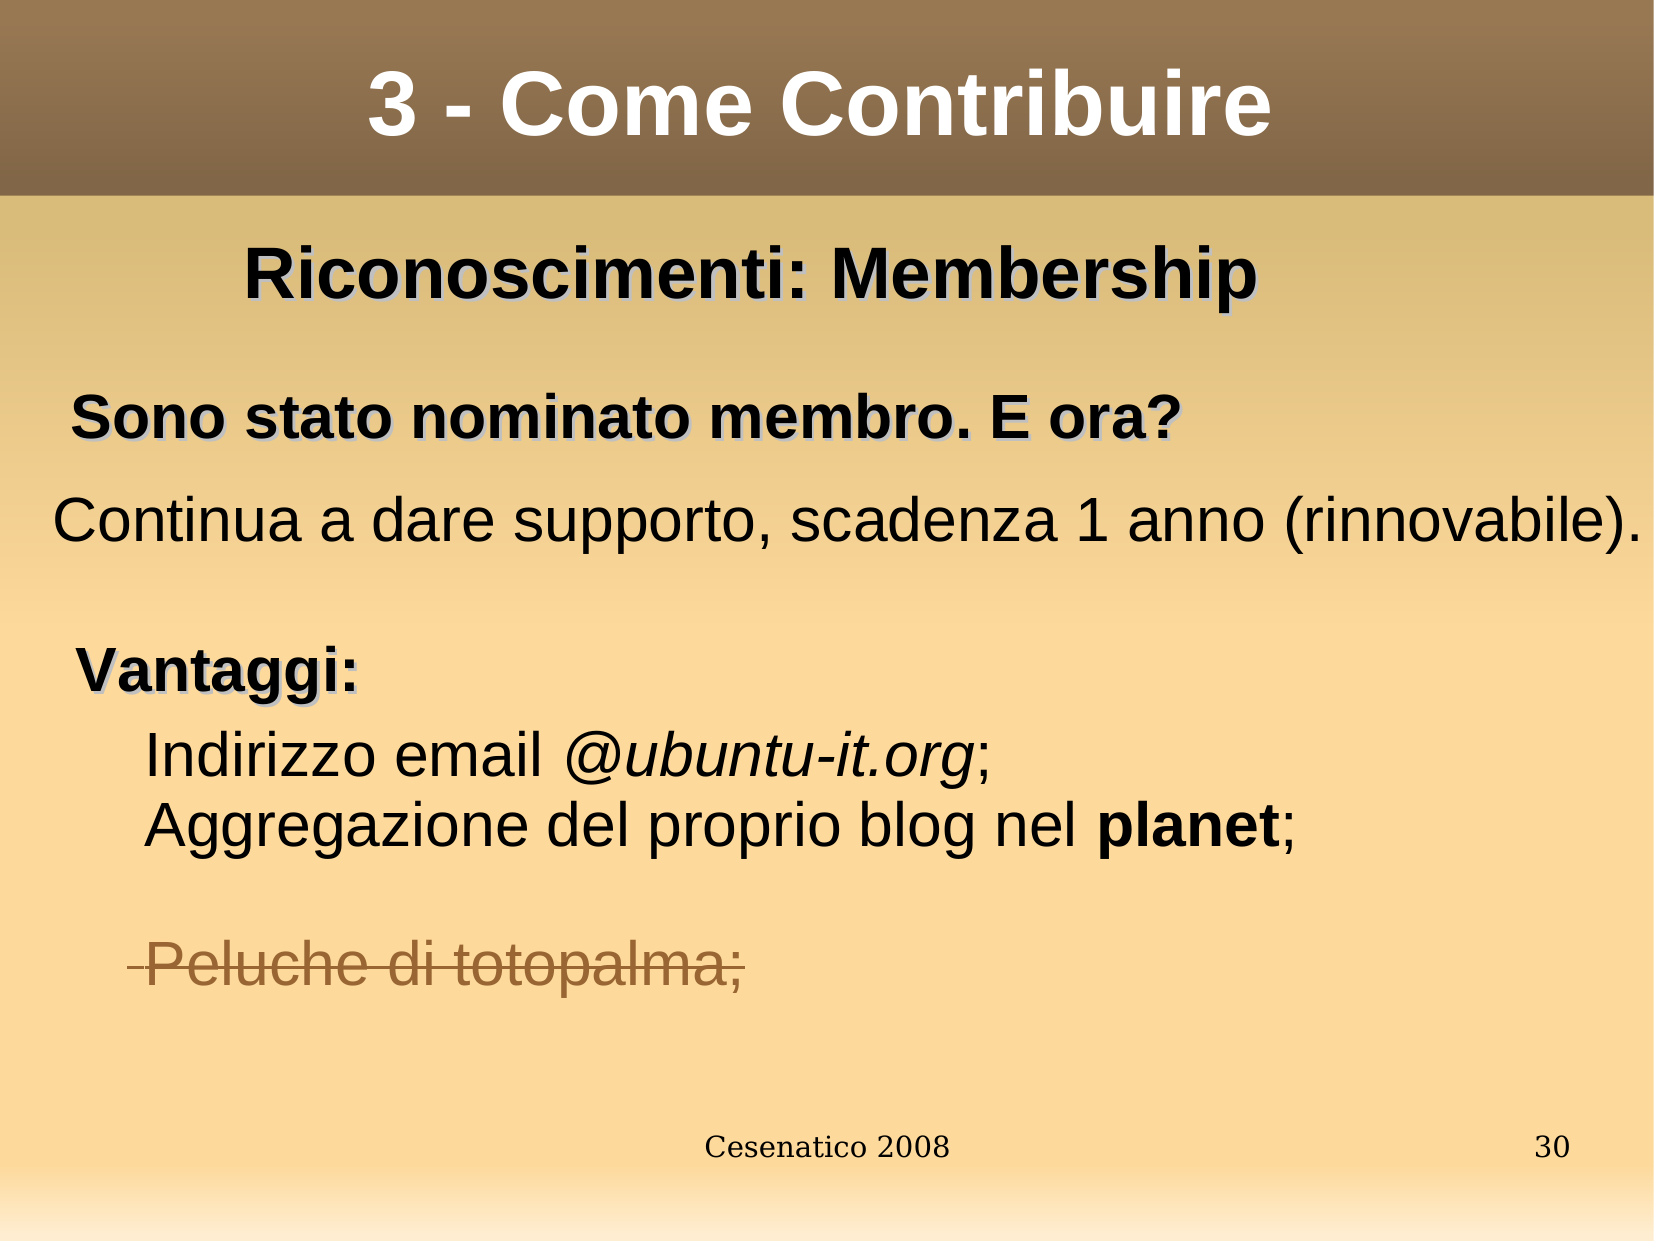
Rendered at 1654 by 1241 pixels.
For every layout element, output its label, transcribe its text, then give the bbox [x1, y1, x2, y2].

text_box Sono stato nominato membro. E ora? [56, 375, 1201, 460]
text_box Vantaggi: [60, 627, 376, 713]
text_box Continua a dare supporto, scadenza 1 anno (rinnovabile). [37, 477, 1654, 563]
title 3 - Come Contribuire [76, 7, 1565, 200]
text_box Indirizzo email @ubuntu-it.org; Aggregazione del proprio blog nel planet; Peluche di totopalma; [112, 712, 1368, 1007]
picture [0, 0, 1654, 1241]
text_box Riconoscimenti: Membership [228, 225, 1276, 322]
